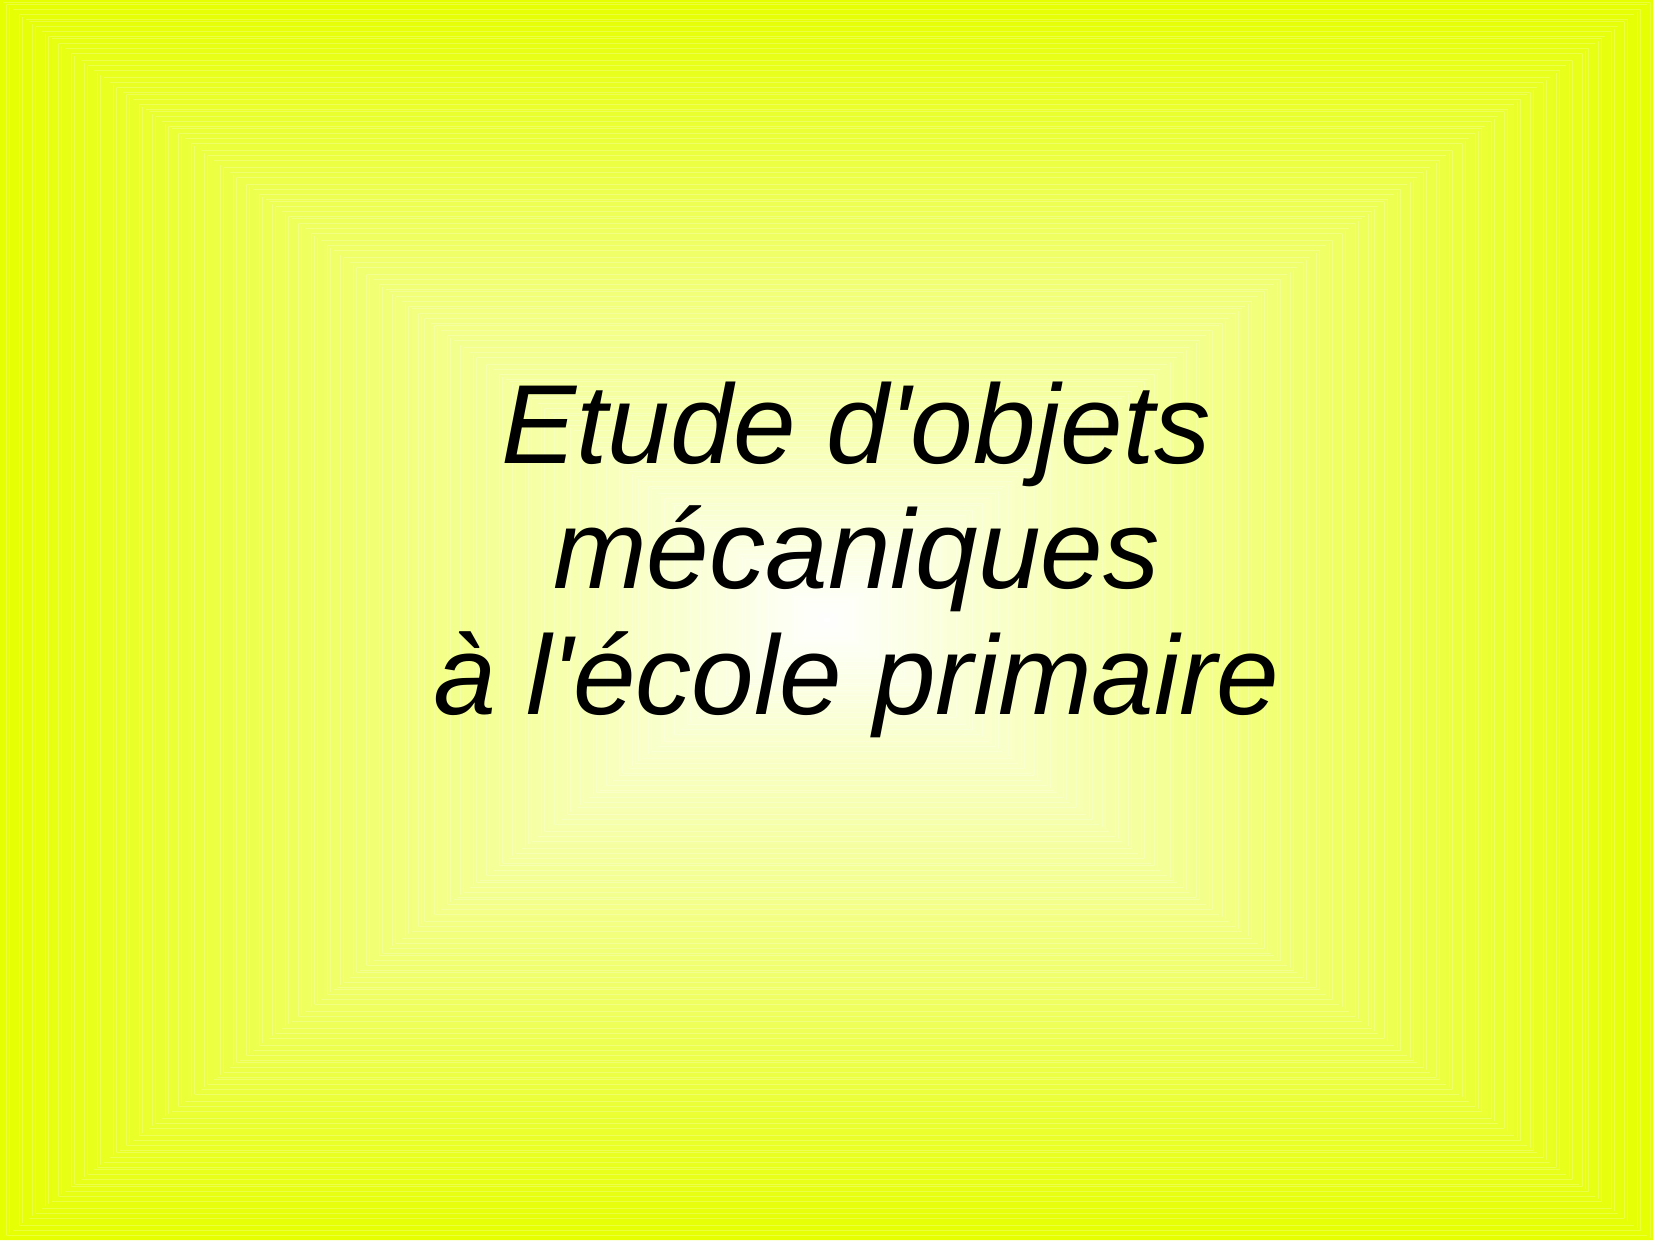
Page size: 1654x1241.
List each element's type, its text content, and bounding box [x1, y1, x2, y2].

text_box Etude d'objets mécaniques à l'école primaire [413, 354, 1300, 748]
